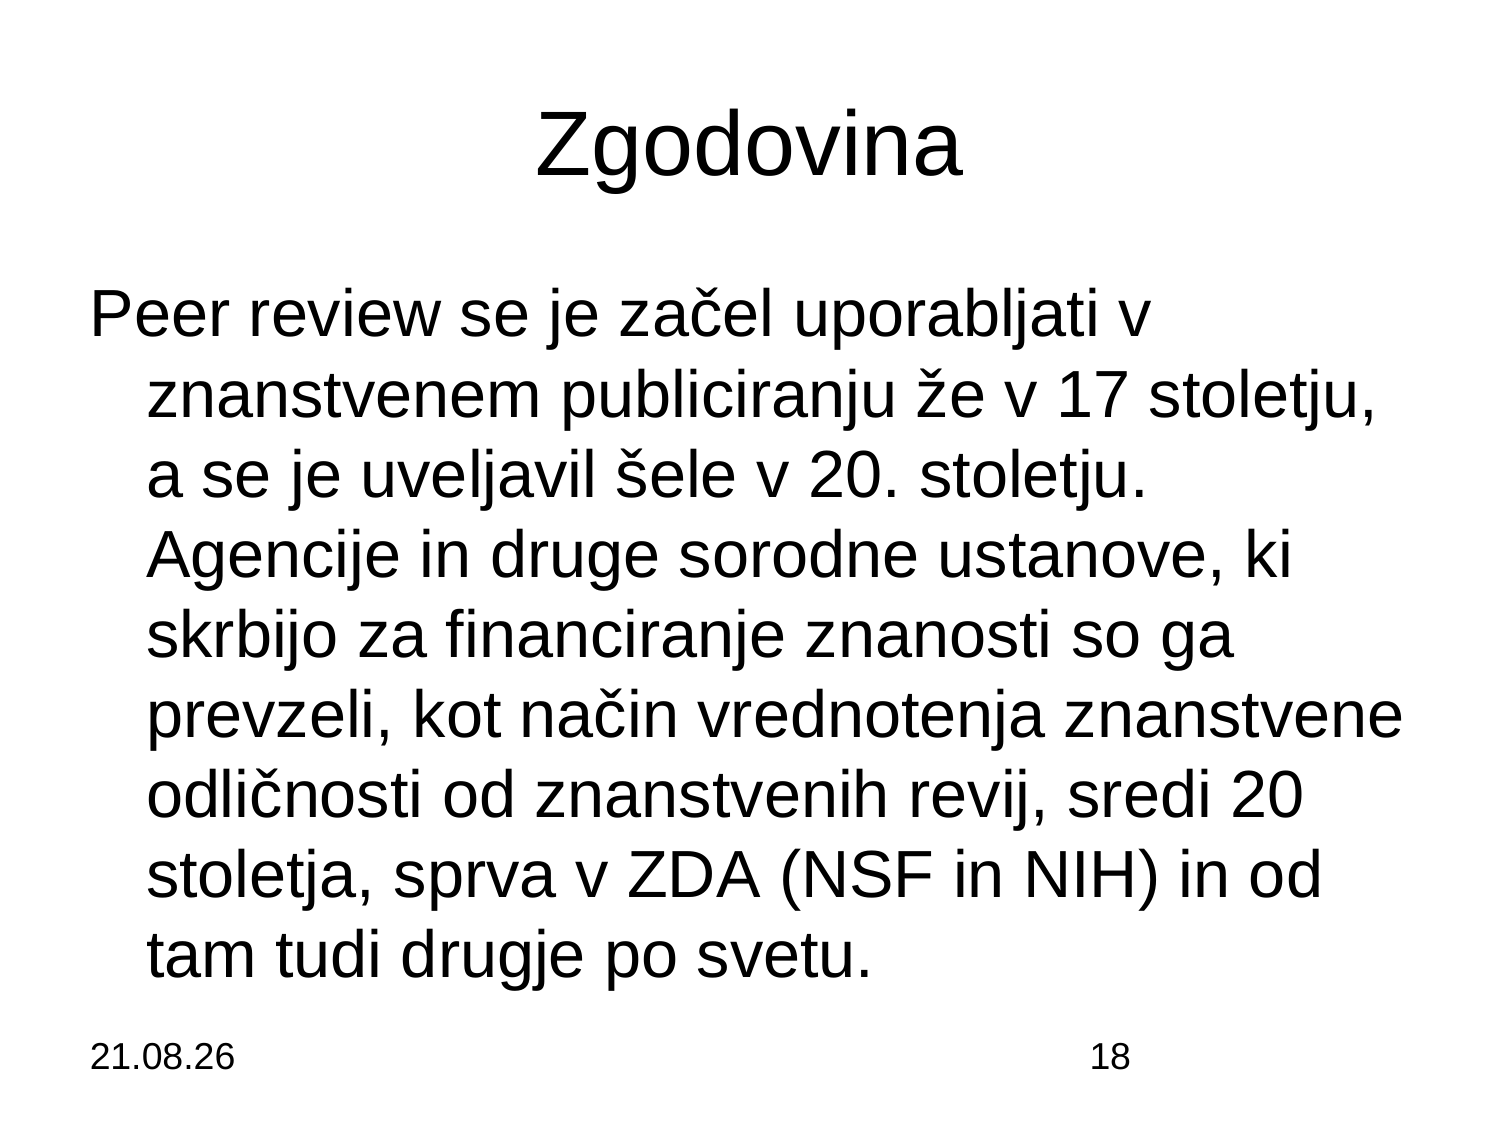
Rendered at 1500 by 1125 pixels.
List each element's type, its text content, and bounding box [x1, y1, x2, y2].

title Zgodovina [75, 45, 1426, 233]
list Peer review se je začel uporabljati v znanstvenem publiciranju že v 17 stoletju, a se je uveljavil šele v 20. stoletju. Agencije in druge sorodne ustanove, ki skrbijo za financiranje znanosti so ga prevzeli, kot način vrednotenja znanstvene odličnosti od znanstvenih revij, sredi 20 stoletja, sprva v ZDA (NSF in NIH) in od tam tudi drugje po svetu. [75, 262, 1426, 1006]
